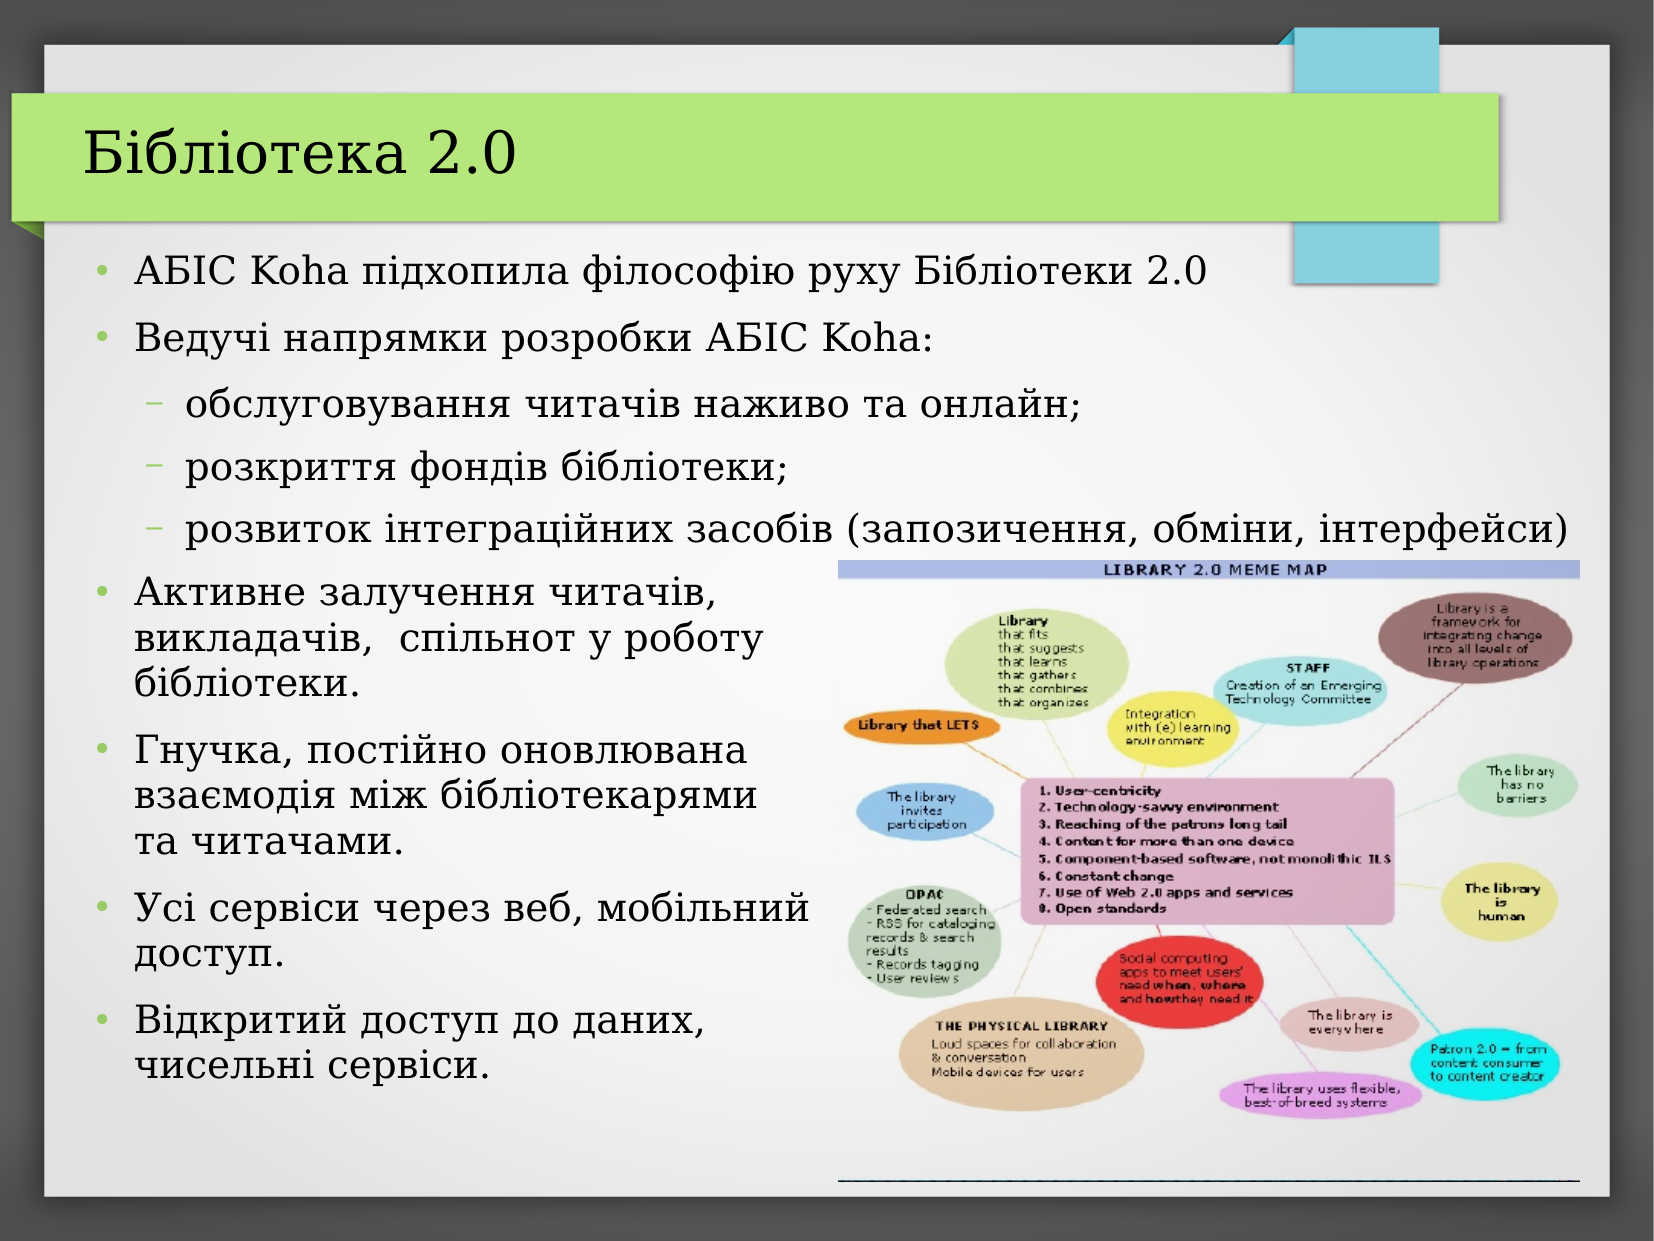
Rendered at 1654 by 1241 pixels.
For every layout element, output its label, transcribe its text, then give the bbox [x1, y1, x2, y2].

title Бібліотека 2.0 [82, 94, 1264, 213]
list АБІС Koha підхопила філософію руху Бібліотеки 2.0 Ведучі напрямки розробки АБІС Koha: обслуговування читачів наживо та онлайн; розкриття фондів бібліотеки; розвиток інтеграційних засобів (запозичення, обміни, інтерфейси) Активне залучення читачів, викладачів, спільнот у роботу бібліотеки. Гнучка, постійно оновлювана взаємодія між бібліотекарями та читачами. Усі сервіси через веб, мобільний доступ. Відкритий доступ до даних, чисельні сервіси. [82, 248, 1571, 1111]
picture [0, 0, 1654, 1241]
